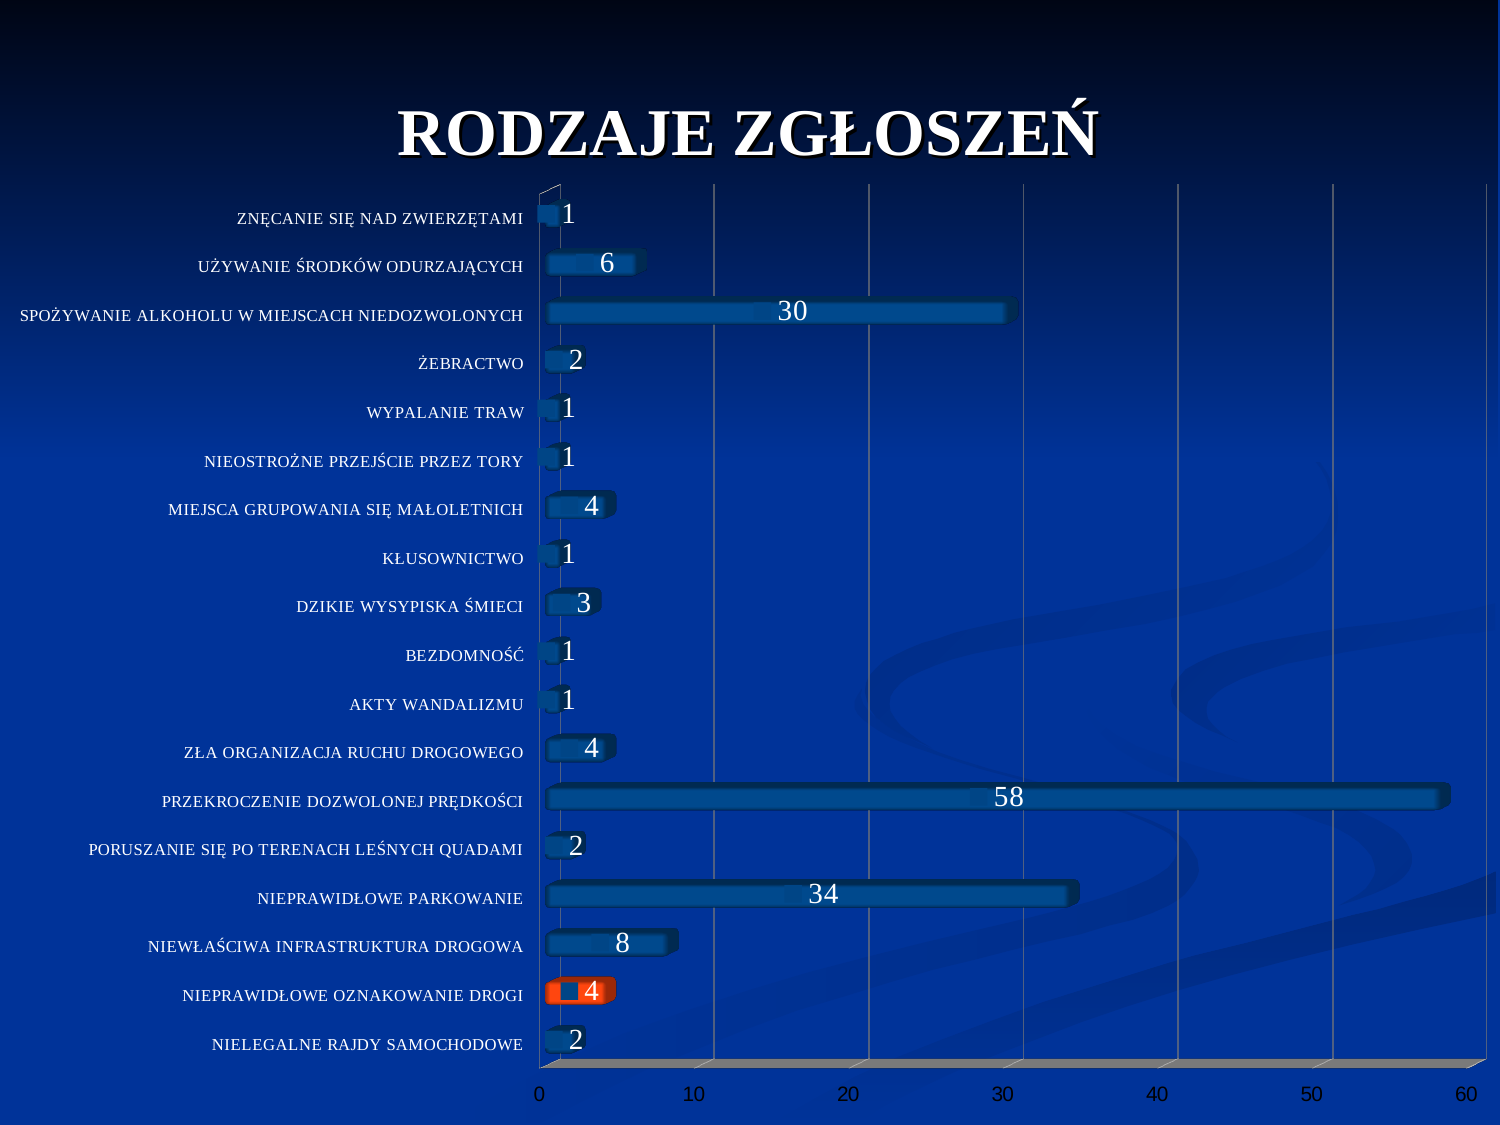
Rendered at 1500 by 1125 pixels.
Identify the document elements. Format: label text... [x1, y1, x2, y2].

title RODZAJE ZGŁOSZEŃ [75, 21, 1423, 165]
chart [0, 165, 1500, 1125]
